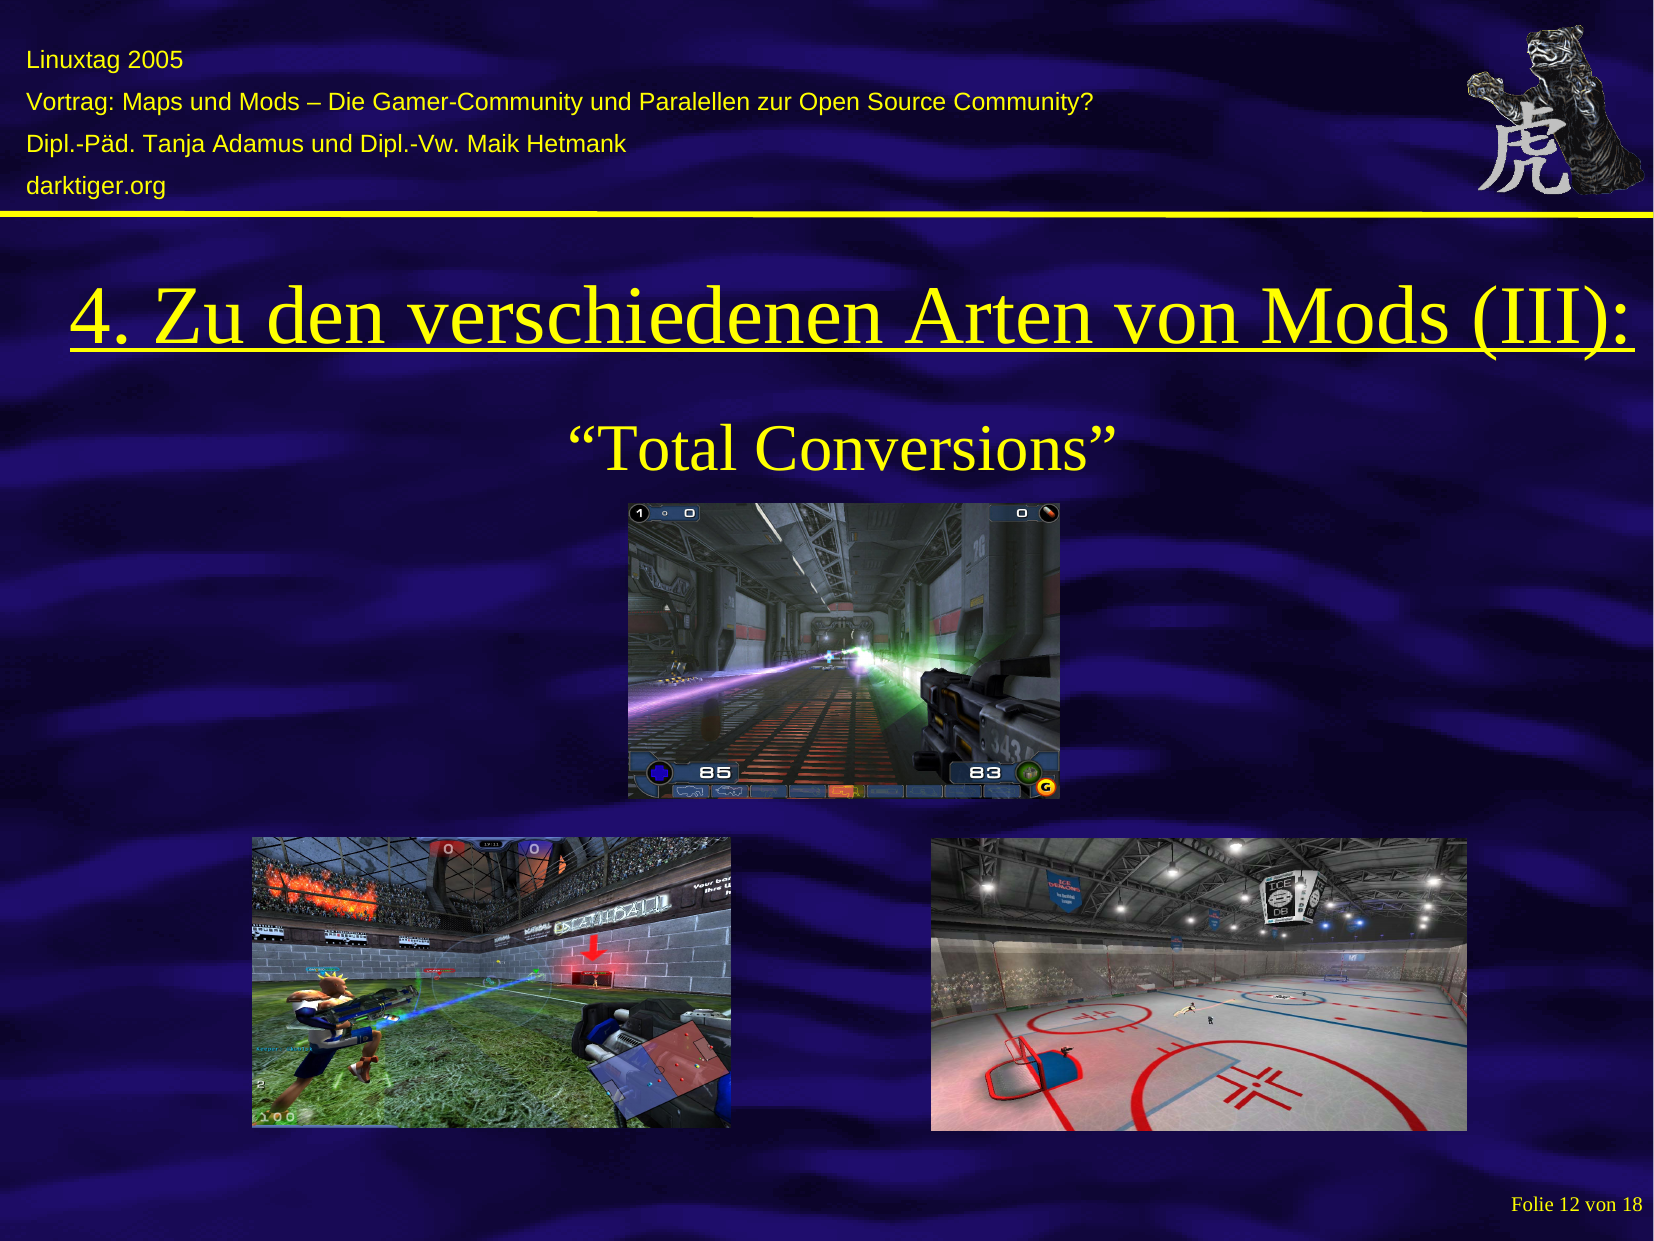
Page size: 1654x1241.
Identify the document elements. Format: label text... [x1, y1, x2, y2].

picture [0, 0, 1654, 211]
text_box “Total Conversions” [567, 411, 1144, 496]
picture [0, 217, 1654, 1241]
text_box Folie 12 von 18 [1510, 1193, 1643, 1217]
text_box Linuxtag 2005 Vortrag: Maps und Mods – Die Gamer-Community und Paralellen zur Open Source Community? Dipl.-Päd. Tanja Adamus und Dipl.-Vw. Maik Hetmank darktiger.org [26, 31, 1097, 186]
text_box 4. Zu den verschiedenen Arten von Mods (III): [69, 268, 1635, 362]
